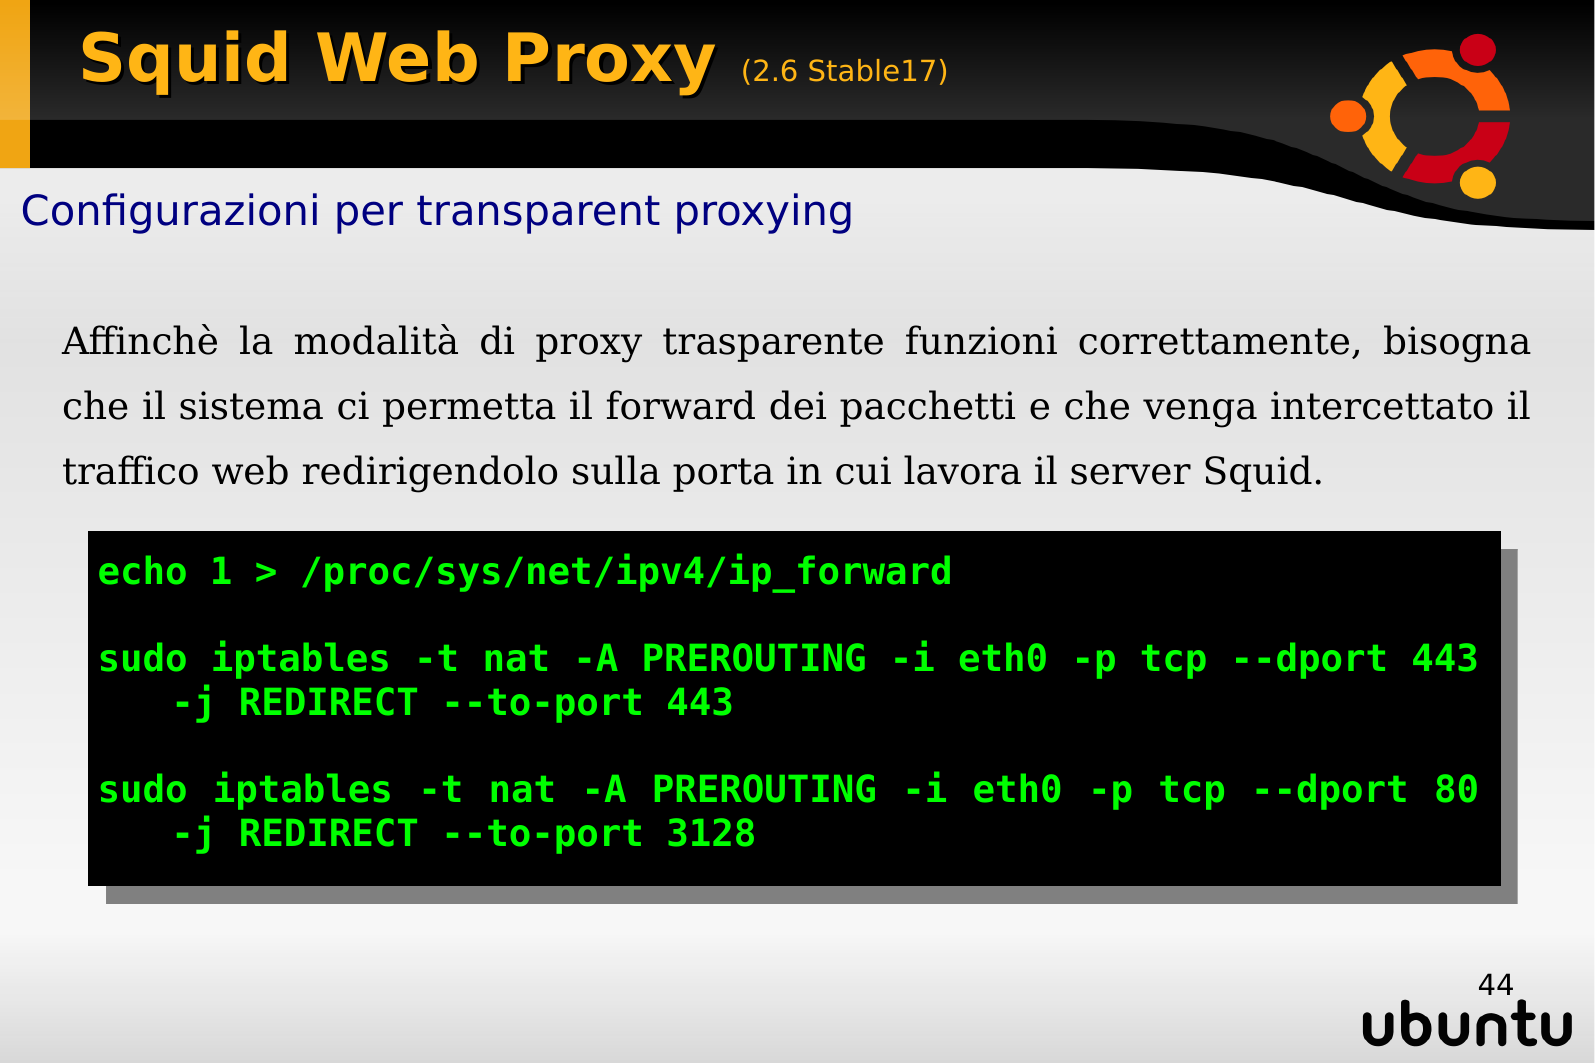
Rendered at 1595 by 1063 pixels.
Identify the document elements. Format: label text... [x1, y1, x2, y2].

text_box Configurazioni per transparent proxying [17, 178, 1554, 243]
text_box [88, 531, 1501, 886]
picture [0, 0, 1595, 1063]
text_box echo 1 > /proc/sys/net/ipv4/ip_forward sudo iptables -t nat -A PREROUTING -i eth0 -p tcp --dport 443 -j REDIRECT --to-port 443 sudo iptables -t nat -A PREROUTING -i eth0 -p tcp --dport 80 -j REDIRECT --to-port 3128 [94, 542, 1483, 863]
text_box Affinchè la modalità di proxy trasparente funzioni correttamente, bisogna che il sistema ci permetta il forward dei pacchetti e che venga intercettato il traffico web redirigendolo sulla porta in cui lavora il server Squid. [59, 290, 1536, 1002]
text_box Squid Web Proxy (2.6 Stable17) [23, 11, 1004, 105]
